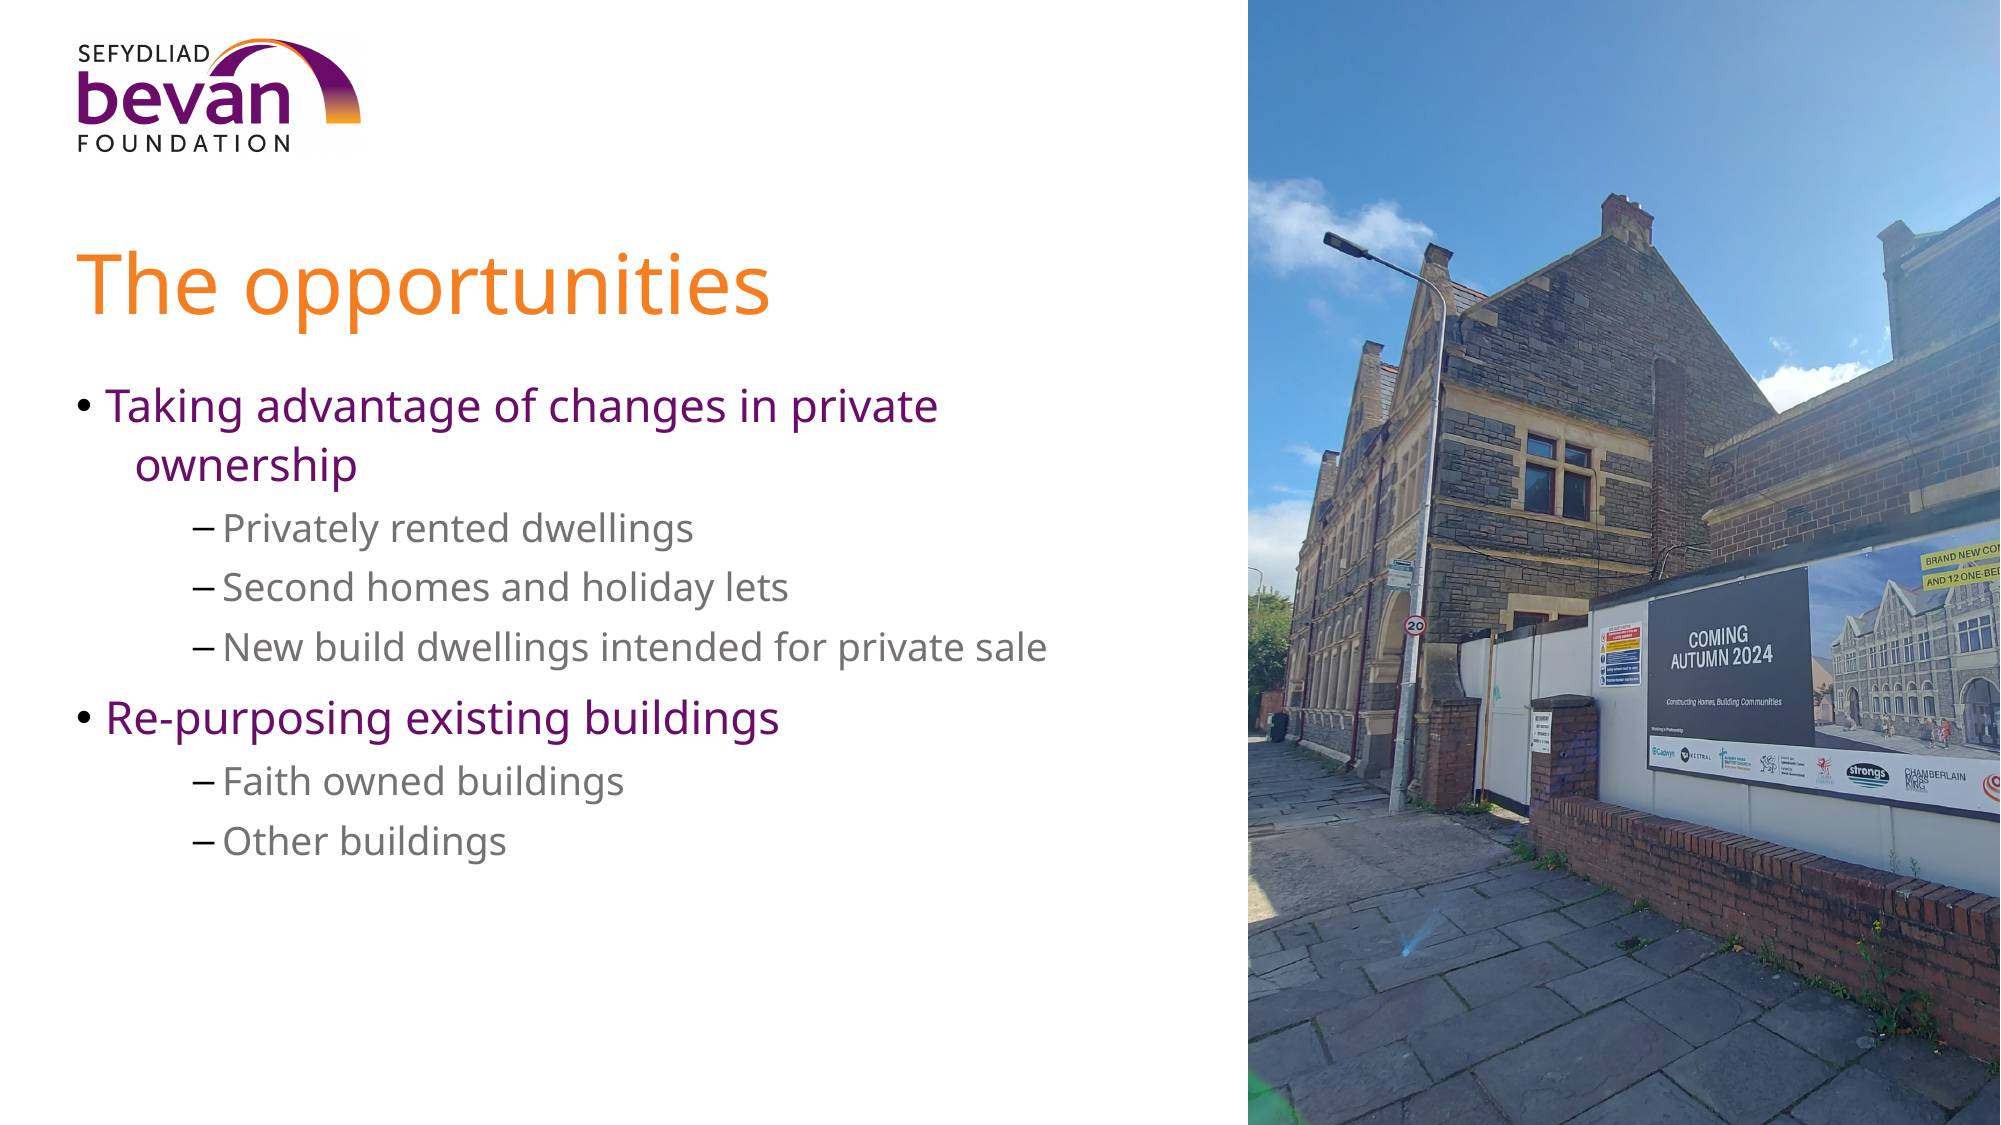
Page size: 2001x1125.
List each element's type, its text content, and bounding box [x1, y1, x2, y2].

picture [1247, 0, 2000, 1125]
title The opportunities [60, 179, 1786, 397]
list Taking advantage of changes in private ownership Privately rented dwellings Second homes and holiday lets New build dwellings intended for private sale Re-purposing existing buildings Faith owned buildings Other buildings [60, 397, 1143, 884]
